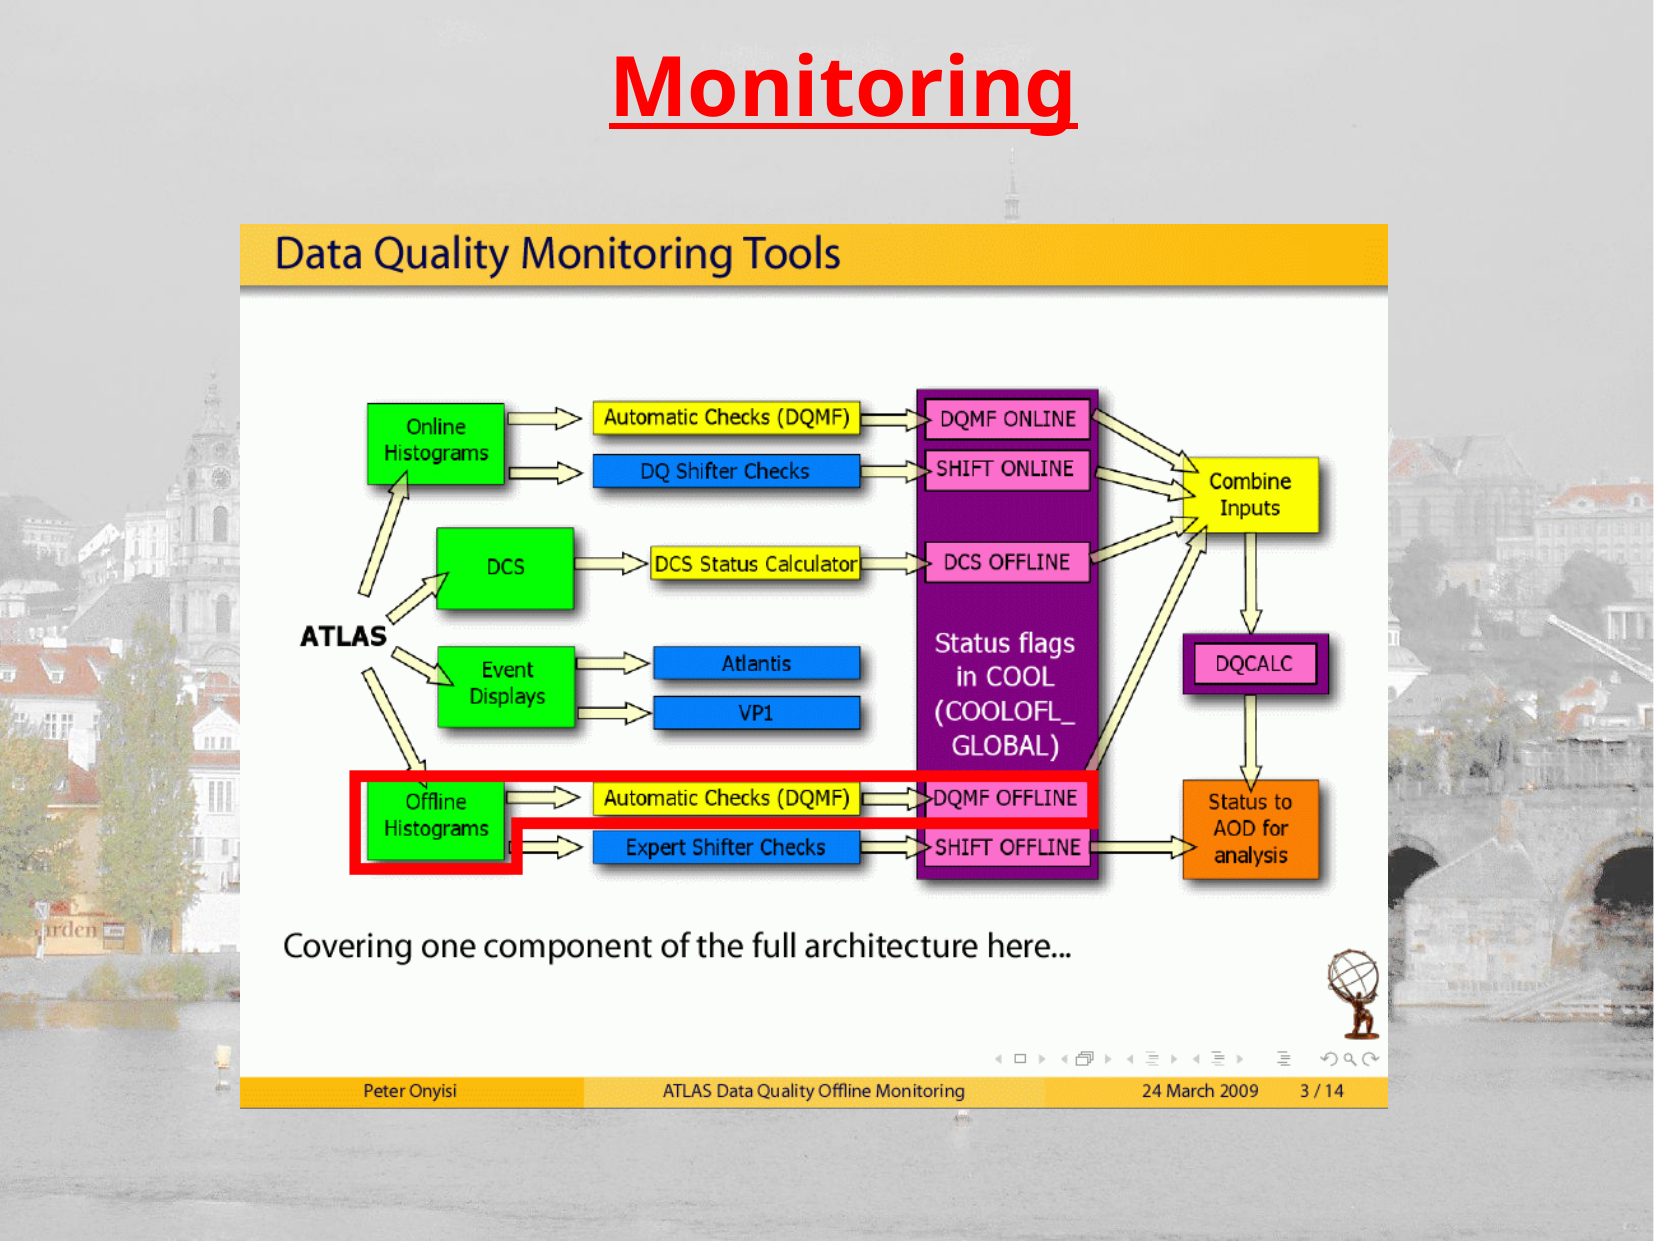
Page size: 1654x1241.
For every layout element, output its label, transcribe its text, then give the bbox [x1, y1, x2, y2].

picture [0, 0, 1654, 1241]
title Monitoring [149, 0, 1538, 168]
